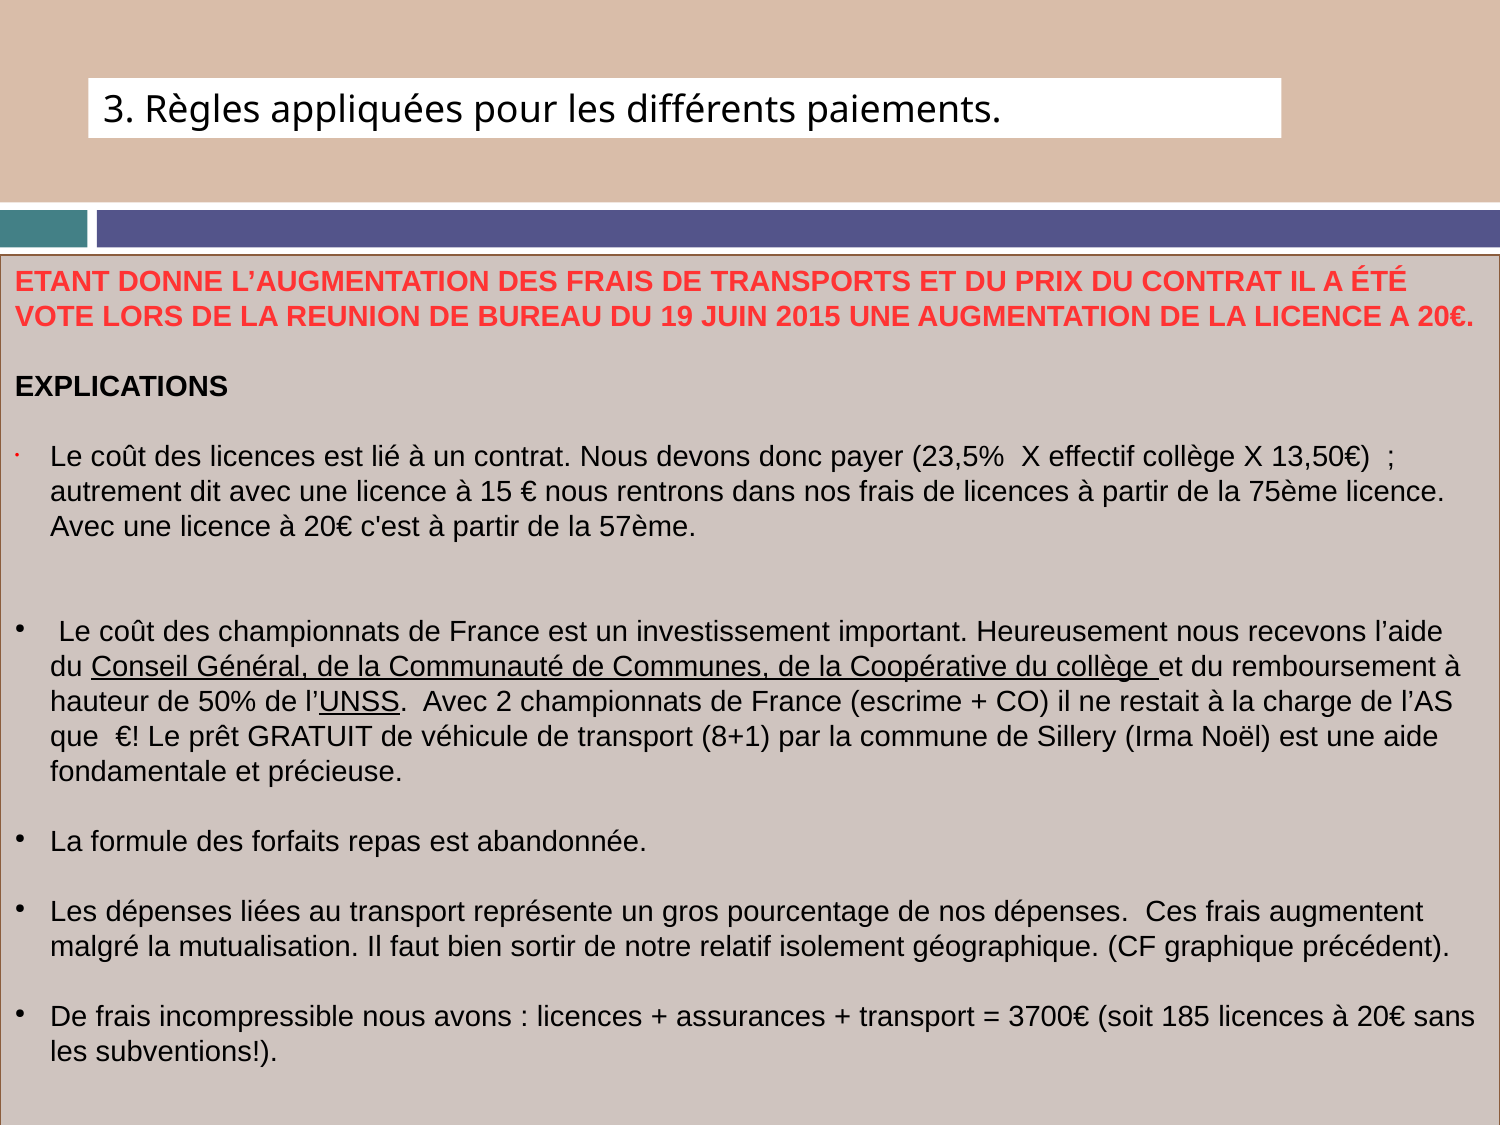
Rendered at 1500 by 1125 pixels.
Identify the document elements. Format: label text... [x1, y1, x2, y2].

text_box 3. Règles appliquées pour les différents paiements. [88, 78, 1282, 138]
text_box ETANT DONNE L’AUGMENTATION DES FRAIS DE TRANSPORTS ET DU PRIX DU CONTRAT IL A ÉTÉ VOTE LORS DE LA REUNION DE BUREAU DU 19 JUIN 2015 UNE AUGMENTATION DE LA LICENCE A 20€. EXPLICATIONS Le coût des licences est lié à un contrat. Nous devons donc payer (23,5% X effectif collège X 13,50€) ; autrement dit avec une licence à 15 € nous rentrons dans nos frais de licences à partir de la 75ème licence. Avec une licence à 20€ c'est à partir de la 57ème. Le coût des championnats de France est un investissement important. Heureusement nous recevons l’aide du Conseil Général, de la Communauté de Communes, de la Coopérative du collège et du remboursement à hauteur de 50% de l’UNSS. Avec 2 championnats de France (escrime + CO) il ne restait à la charge de l’AS que €! Le prêt GRATUIT de véhicule de transport (8+1) par la commune de Sillery (Irma Noël) est une aide fondamentale et précieuse. La formule des forfaits repas est abandonnée. Les dépenses liées au transport représente un gros pourcentage de nos dépenses. Ces frais augmentent malgré la mutualisation. Il faut bien sortir de notre relatif isolement géographique. (CF graphique précédent). De frais incompressible nous avons : licences + assurances + transport = 3700€ (soit 185 licences à 20€ sans les subventions!). VOTE SUR LE BILAN FINANCIER! [0, 255, 1500, 1125]
